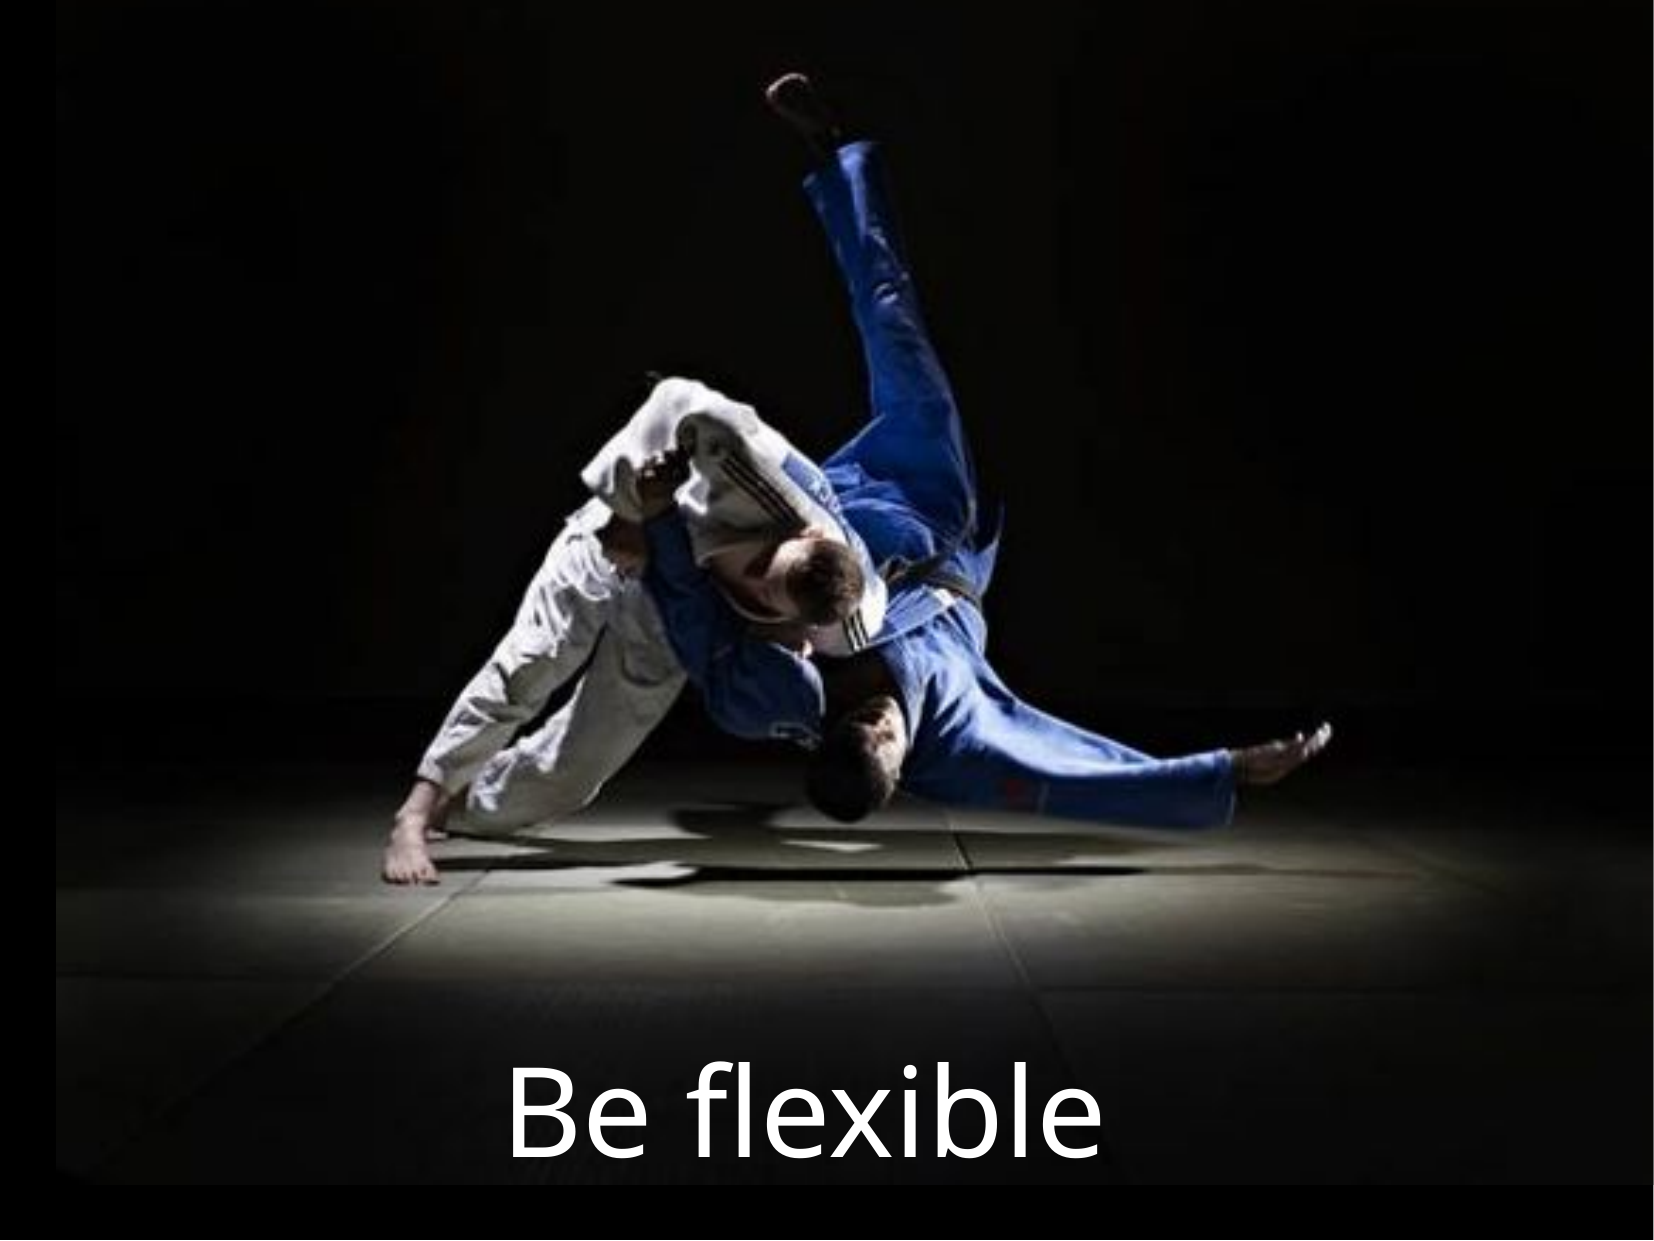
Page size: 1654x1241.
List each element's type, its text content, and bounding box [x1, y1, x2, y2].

title Be flexible [60, 1005, 1549, 1213]
picture [56, 0, 1654, 1186]
